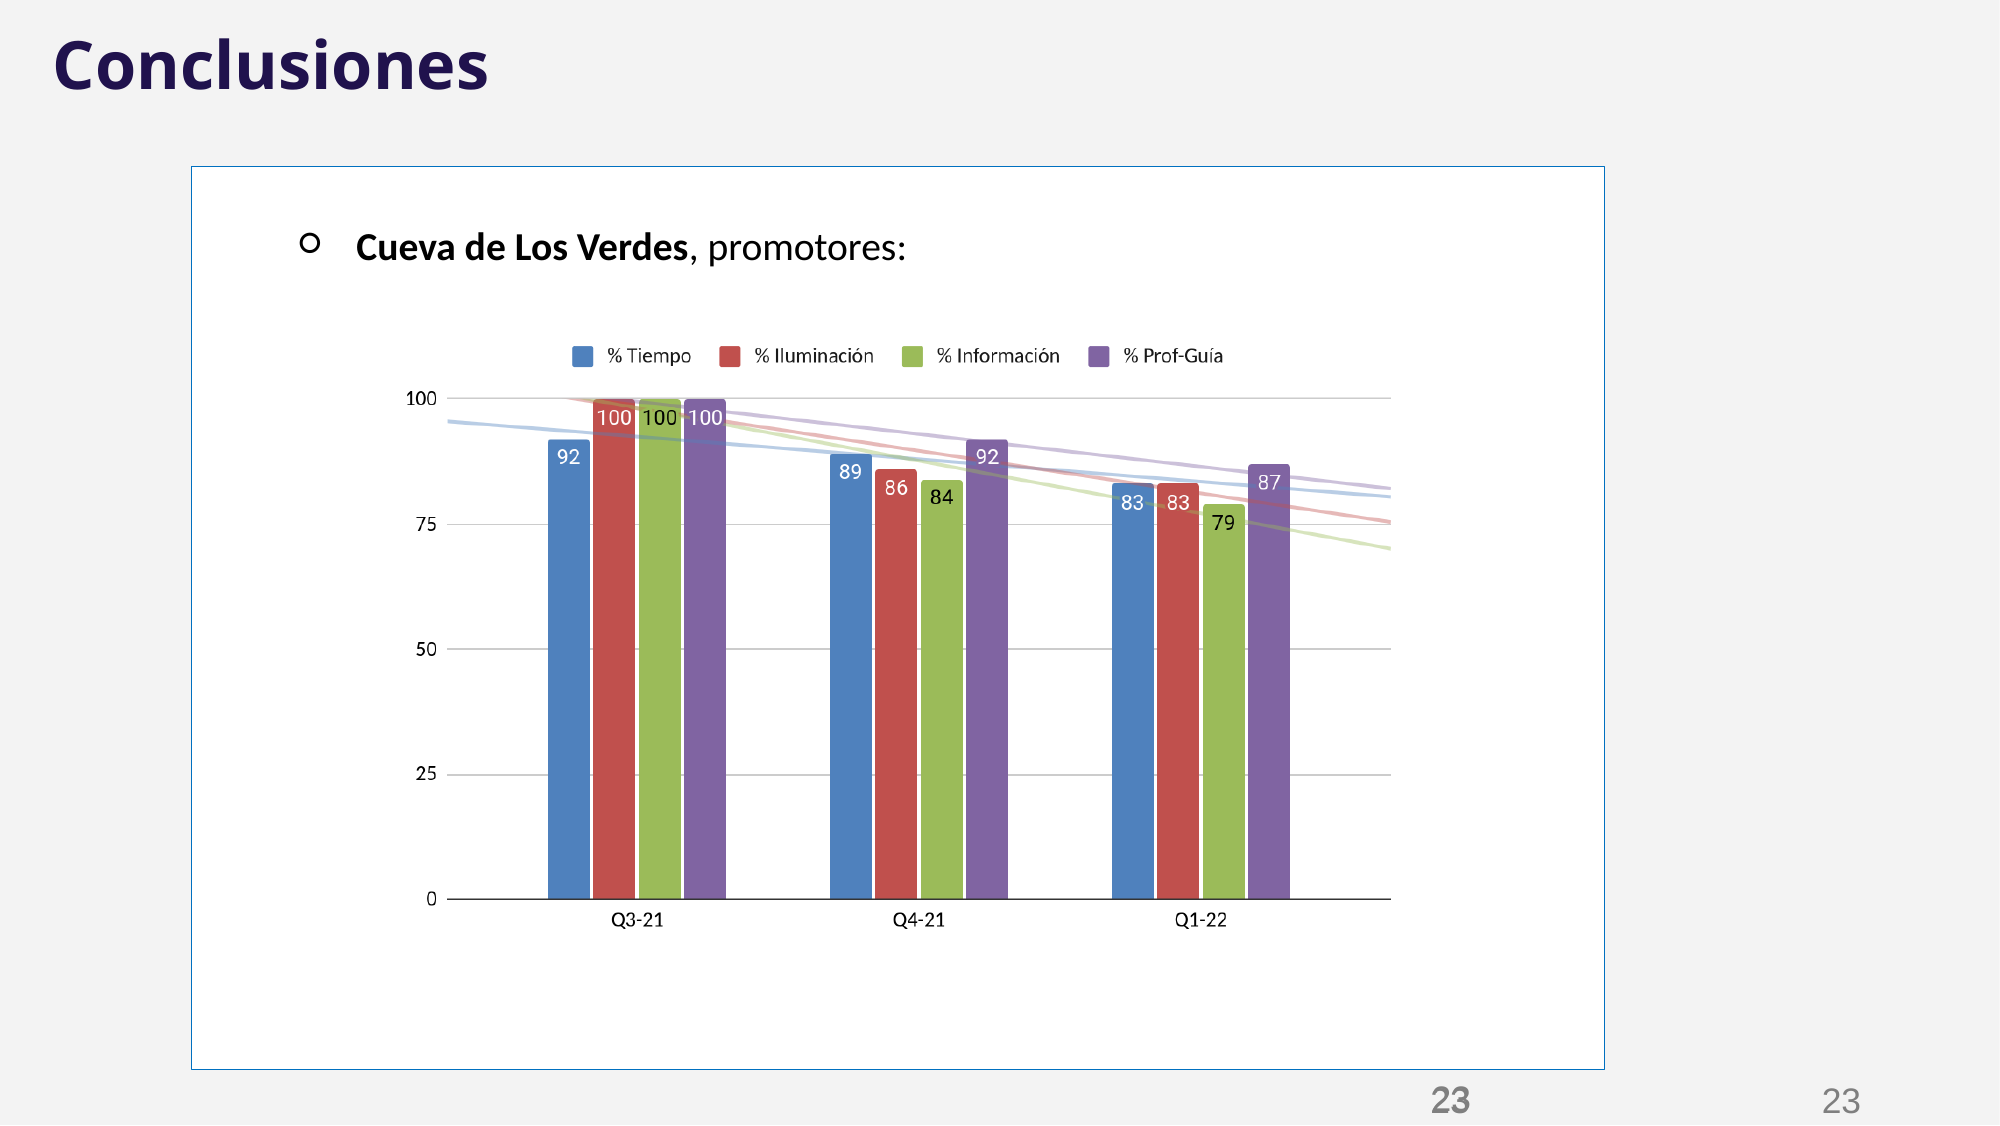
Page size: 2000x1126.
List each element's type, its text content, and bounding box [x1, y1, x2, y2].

picture [372, 313, 1423, 962]
text_box Conclusiones [52, 0, 1945, 126]
text_box <number> [1412, 1069, 1880, 1126]
text_box Cueva de Los Verdes, promotores: [191, 166, 1605, 1070]
